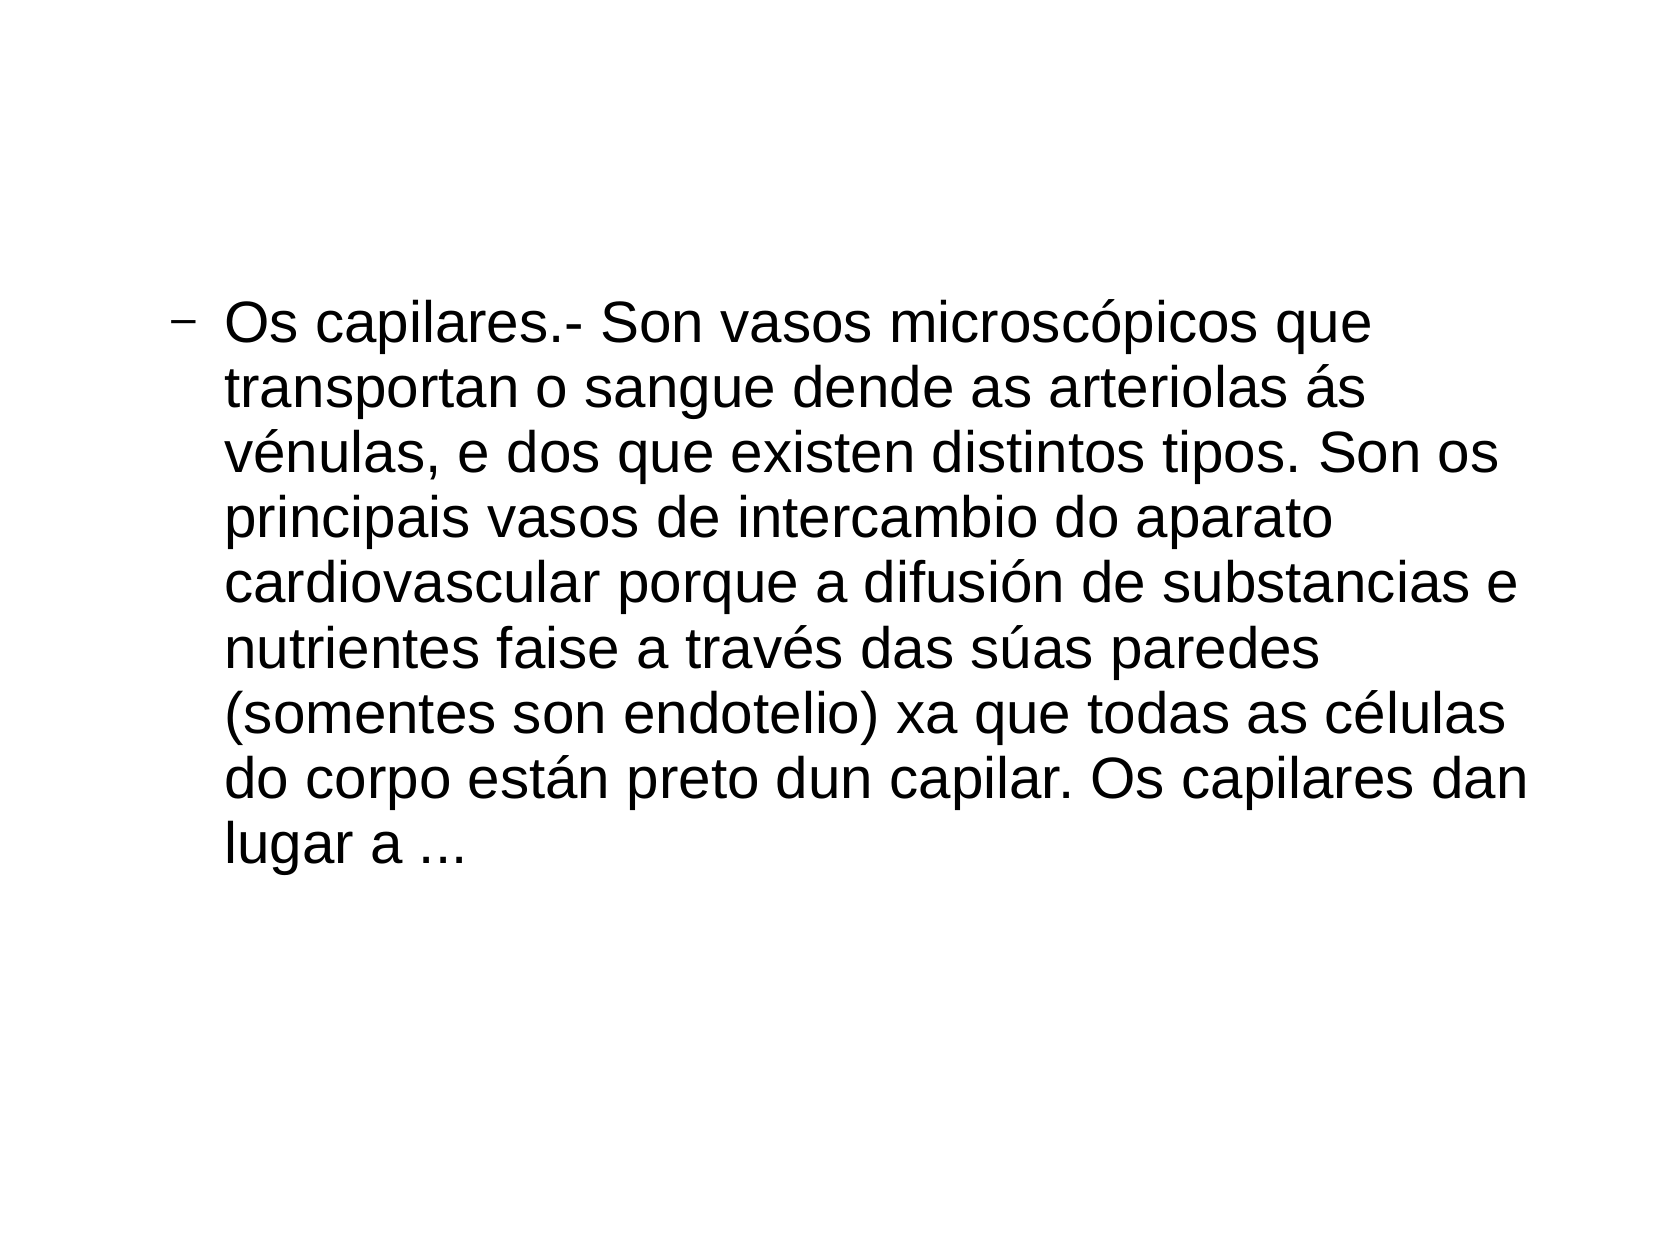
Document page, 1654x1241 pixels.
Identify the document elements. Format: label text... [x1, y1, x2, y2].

list Os capilares.- Son vasos microscópicos que transportan o sangue dende as arteriolas ás vénulas, e dos que existen distintos tipos. Son os principais vasos de intercambio do aparato cardiovascular porque a difusión de substancias e nutrientes faise a través das súas paredes (somentes son endotelio) xa que todas as células do corpo están preto dun capilar. Os capilares dan lugar a ... [82, 290, 1571, 1010]
